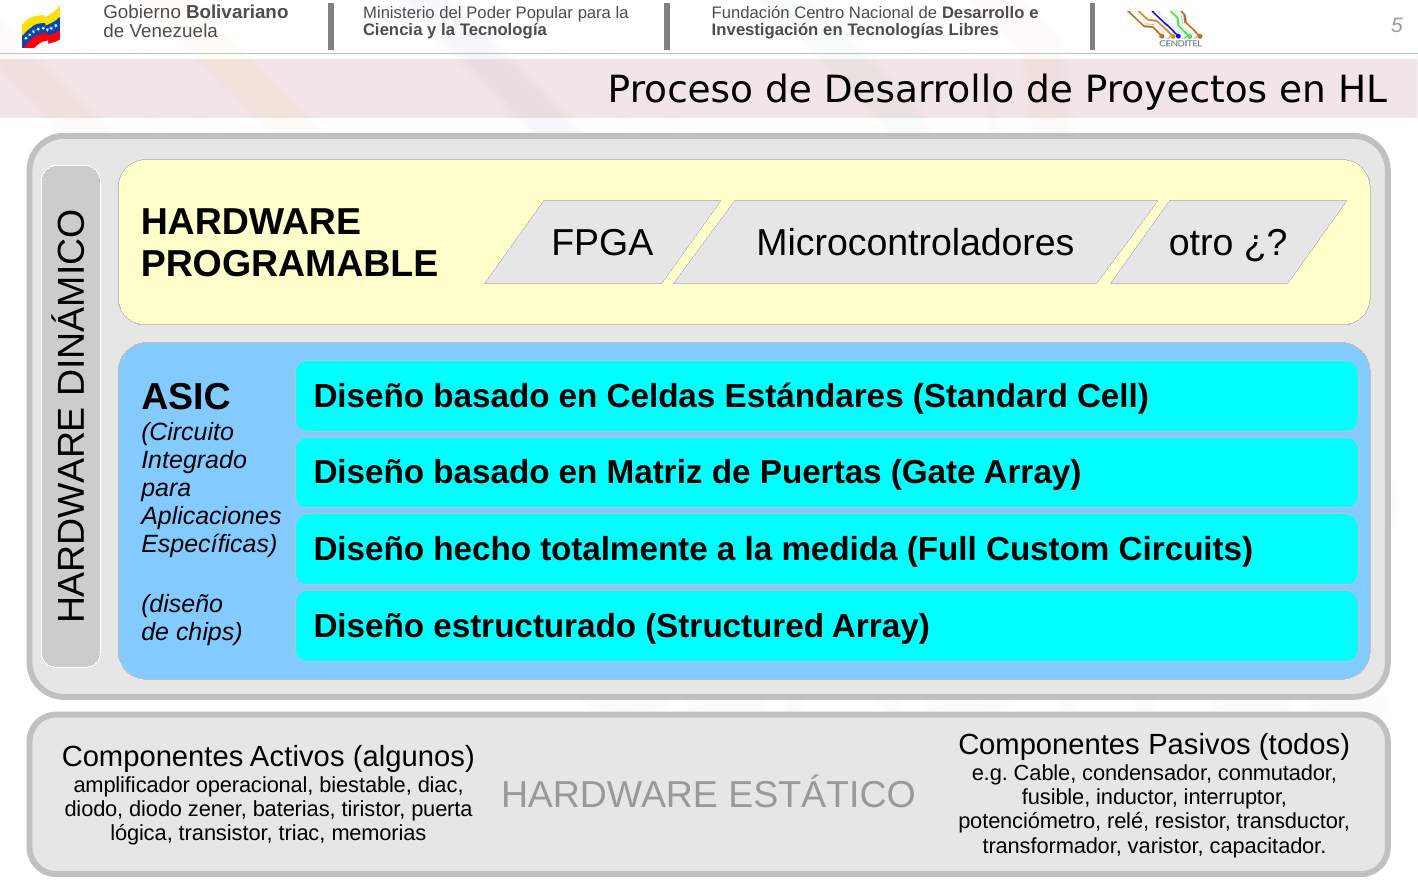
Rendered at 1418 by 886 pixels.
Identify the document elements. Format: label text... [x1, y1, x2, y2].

text_box Diseño hecho totalmente a la medida (Full Custom Circuits) [295, 513, 1359, 585]
text_box [0, 59, 1418, 119]
text_box HARDWARE DINÁMICO [41, 165, 101, 668]
text_box FPGA [484, 200, 721, 284]
text_box HARDWARE DINÁMICO [29, 135, 1388, 697]
text_box Componentes Activos (algunos) amplificador operacional, biestable, diac, diodo, diodo zener, baterias, tiristor, puerta lógica, transistor, triac, memorias [35, 732, 502, 853]
text_box Microcontroladores [673, 200, 1158, 284]
picture [0, 0, 1418, 53]
text_box Diseño basado en Celdas Estándares (Standard Cell) [295, 360, 1359, 432]
text_box HARDWARE ESTÁTICO [29, 714, 1388, 875]
picture [0, 119, 1418, 886]
text_box ASIC (Circuito Integrado para Aplicaciones Específicas) (diseño de chips) [118, 342, 1371, 680]
text_box otro ¿? [1110, 200, 1347, 284]
title Proceso de Desarrollo de Proyectos en HL [330, 60, 1388, 119]
text_box Componentes Pasivos (todos) e.g. Cable, condensador, conmutador, fusible, inductor, interruptor, potenciómetro, relé, resistor, transductor, transformador, varistor, capacitador. [933, 720, 1376, 866]
text_box HARDWARE PROGRAMABLE [118, 159, 1371, 325]
text_box Diseño estructurado (Structured Array) [295, 590, 1359, 662]
picture [0, 54, 1418, 59]
text_box Diseño basado en Matriz de Puertas (Gate Array) [295, 437, 1359, 508]
